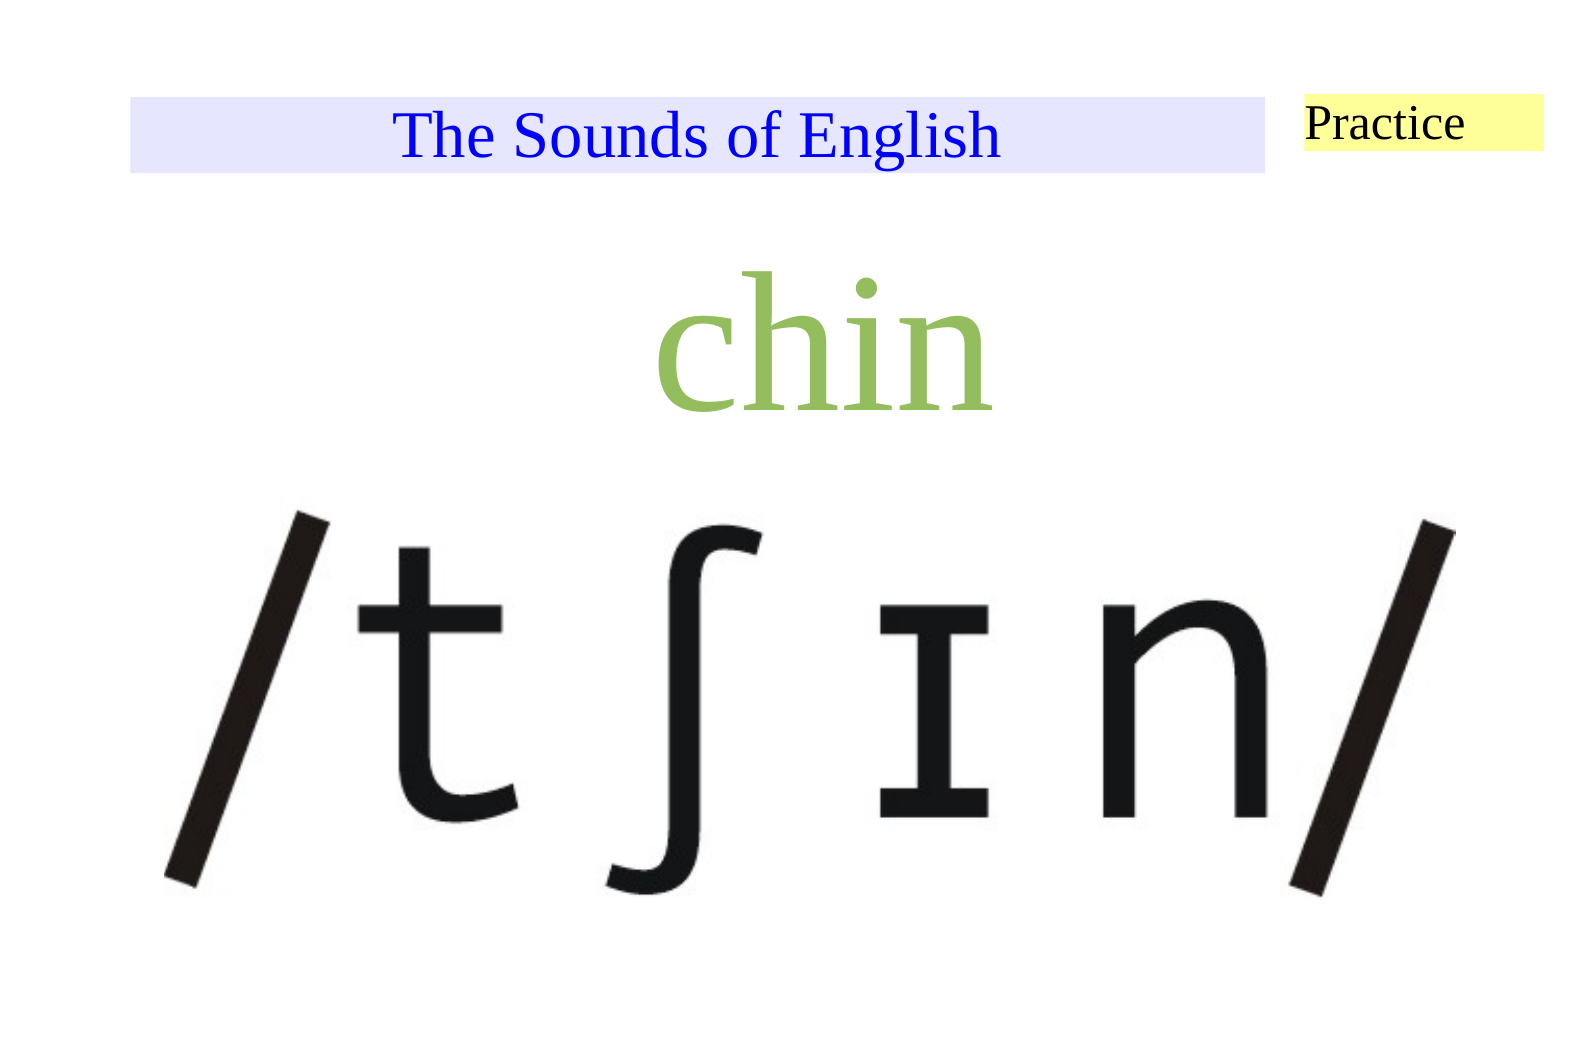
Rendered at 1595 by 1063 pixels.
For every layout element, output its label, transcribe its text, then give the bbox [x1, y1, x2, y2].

picture [164, 430, 1456, 990]
text_box The Sounds of English [130, 97, 1266, 174]
text_box Practice [1304, 94, 1544, 152]
text_box chin [548, 227, 1099, 430]
